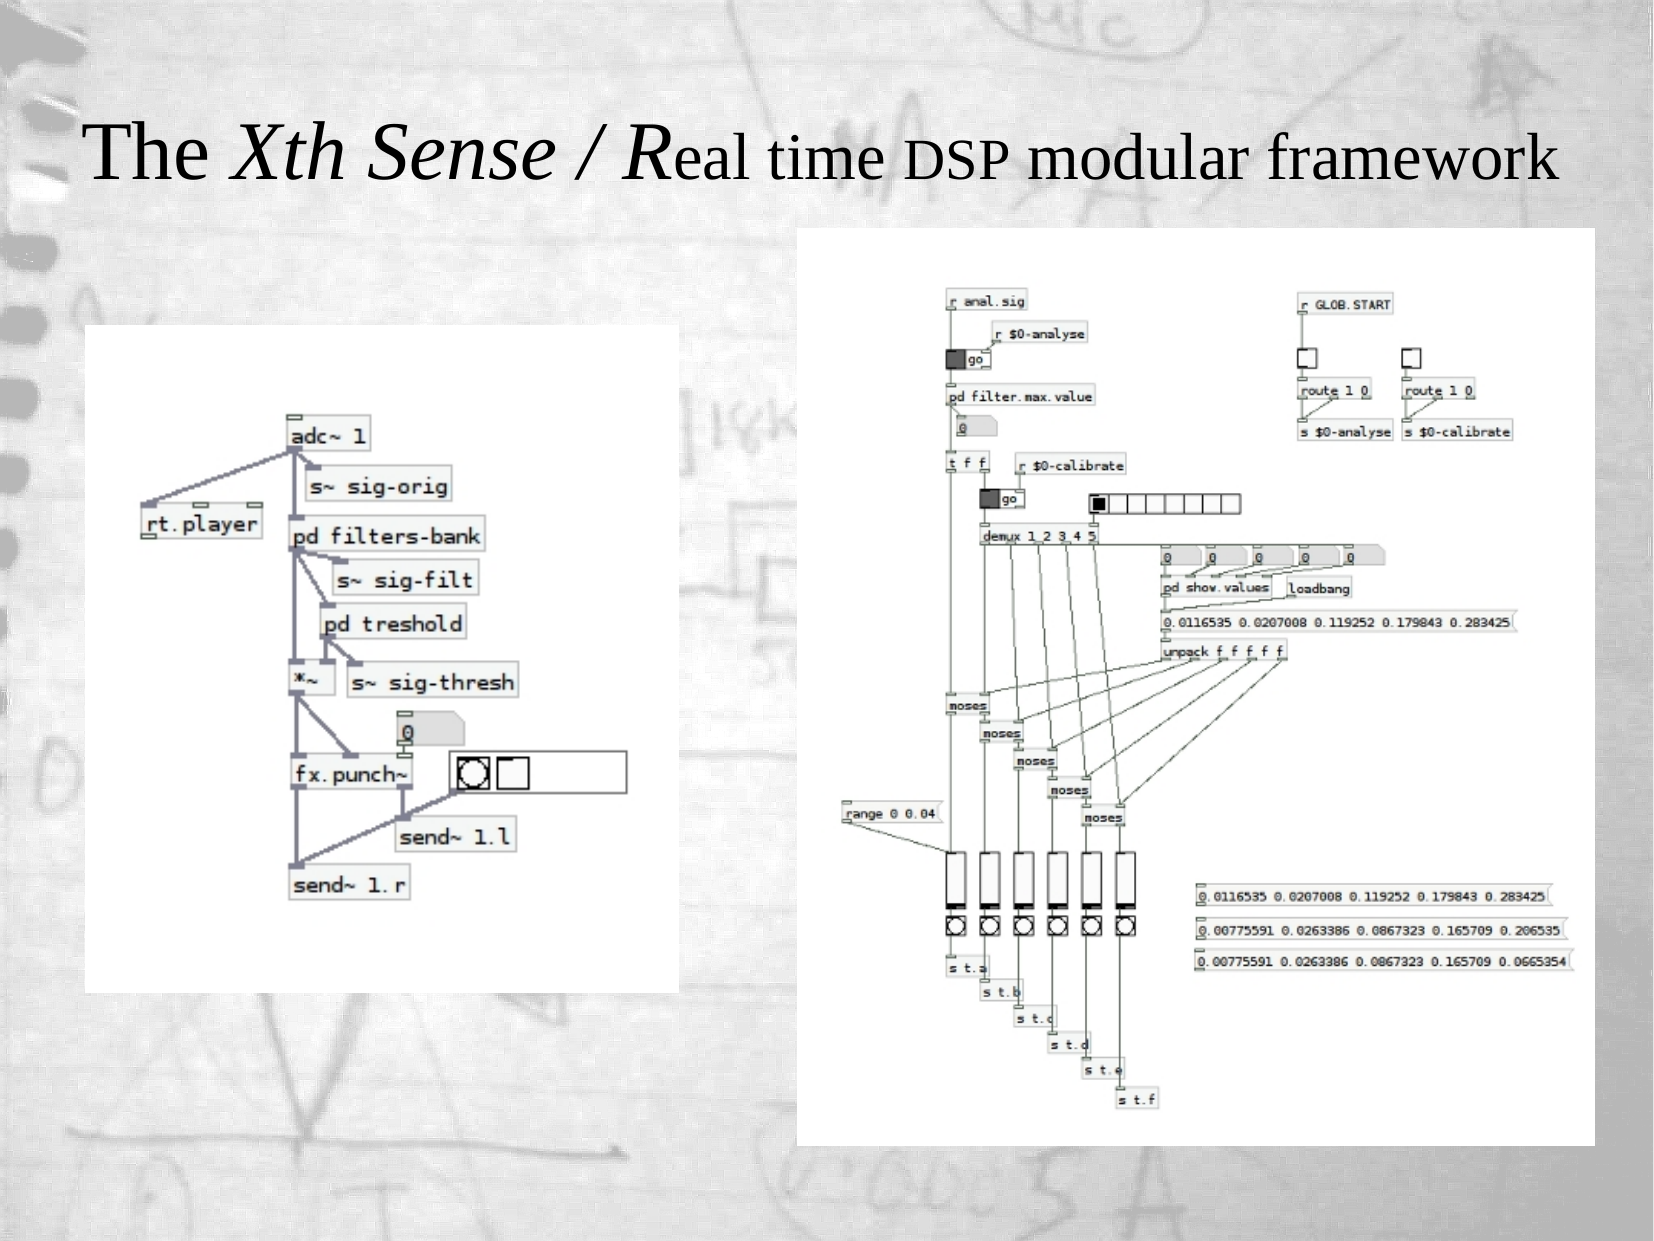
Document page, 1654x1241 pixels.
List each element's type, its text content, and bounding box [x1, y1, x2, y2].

title The Xth Sense / Real time DSP modular framework [76, 101, 1565, 294]
picture [0, 0, 1654, 1241]
